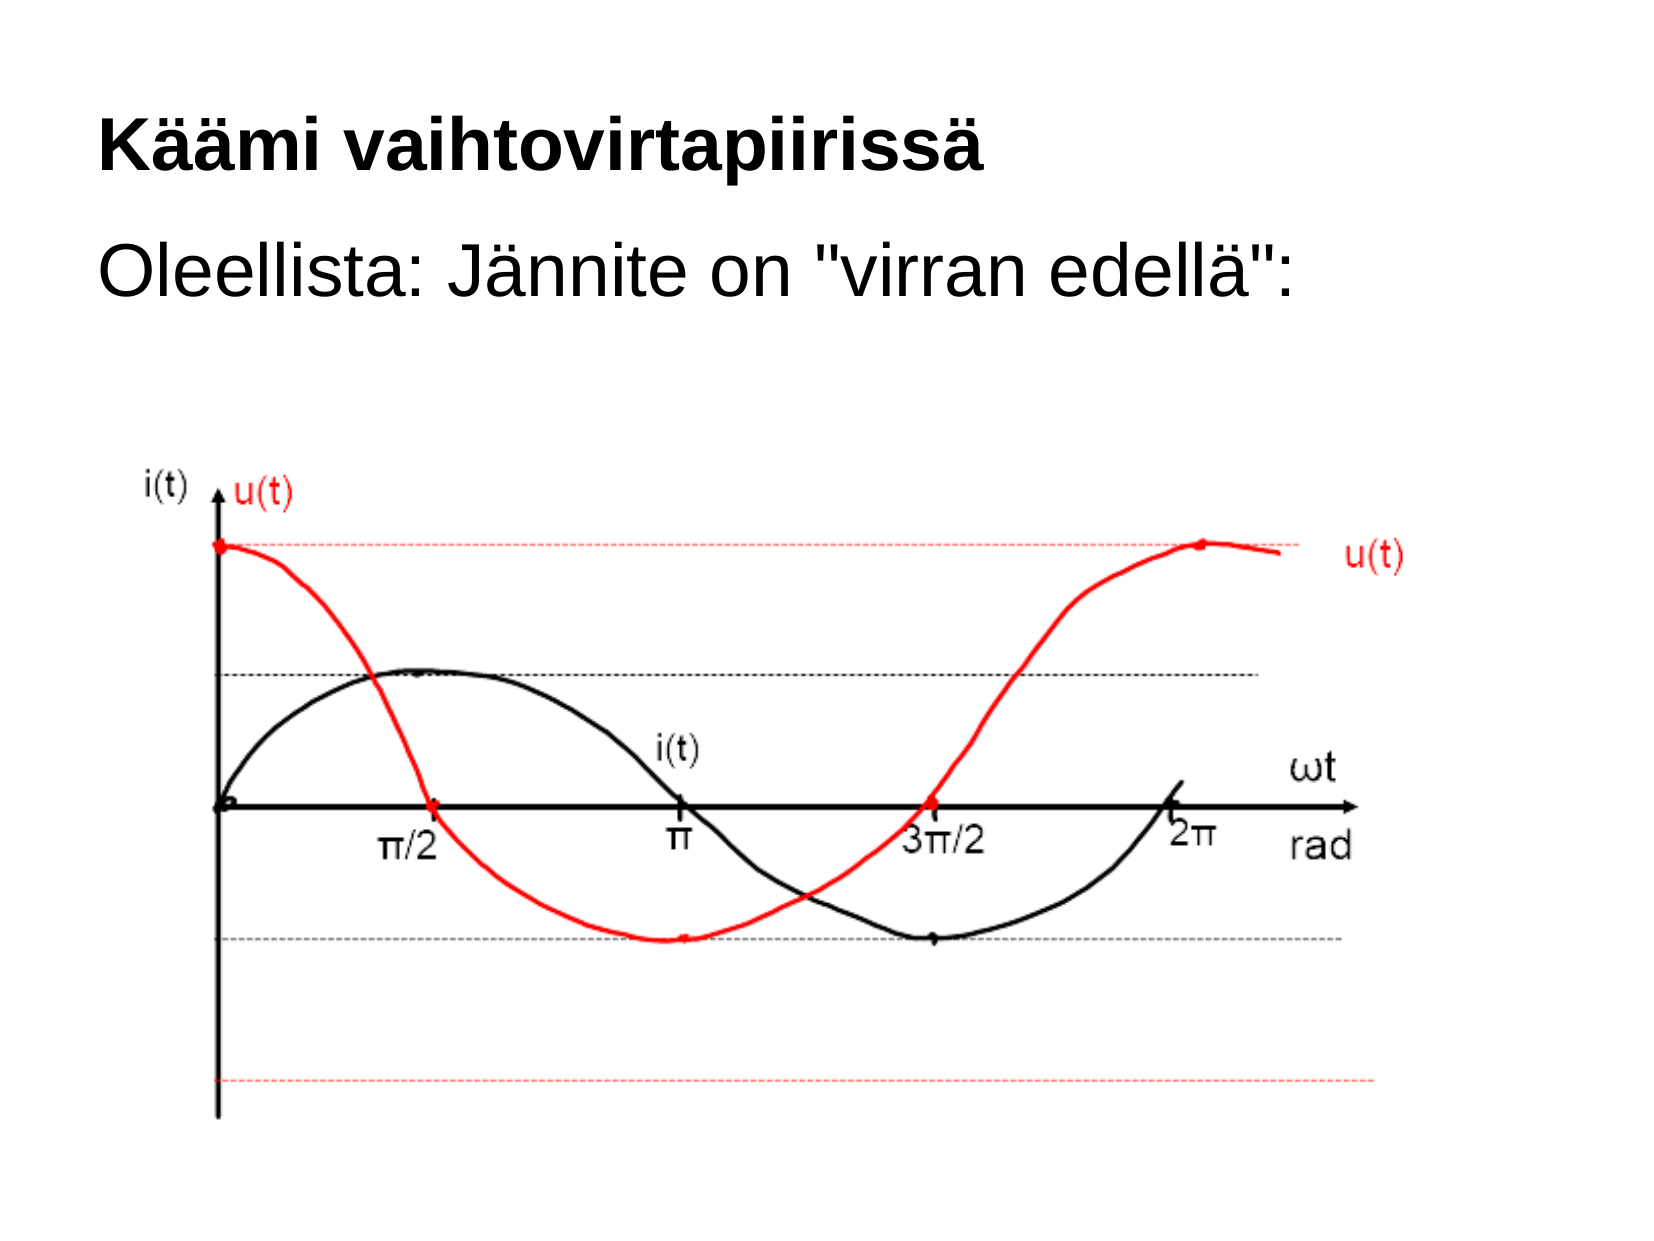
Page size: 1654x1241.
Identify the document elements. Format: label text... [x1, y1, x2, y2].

picture [129, 425, 1443, 1142]
text_box Käämi vaihtovirtapiirissä Oleellista: Jännite on "virran edellä": [82, 95, 1512, 322]
